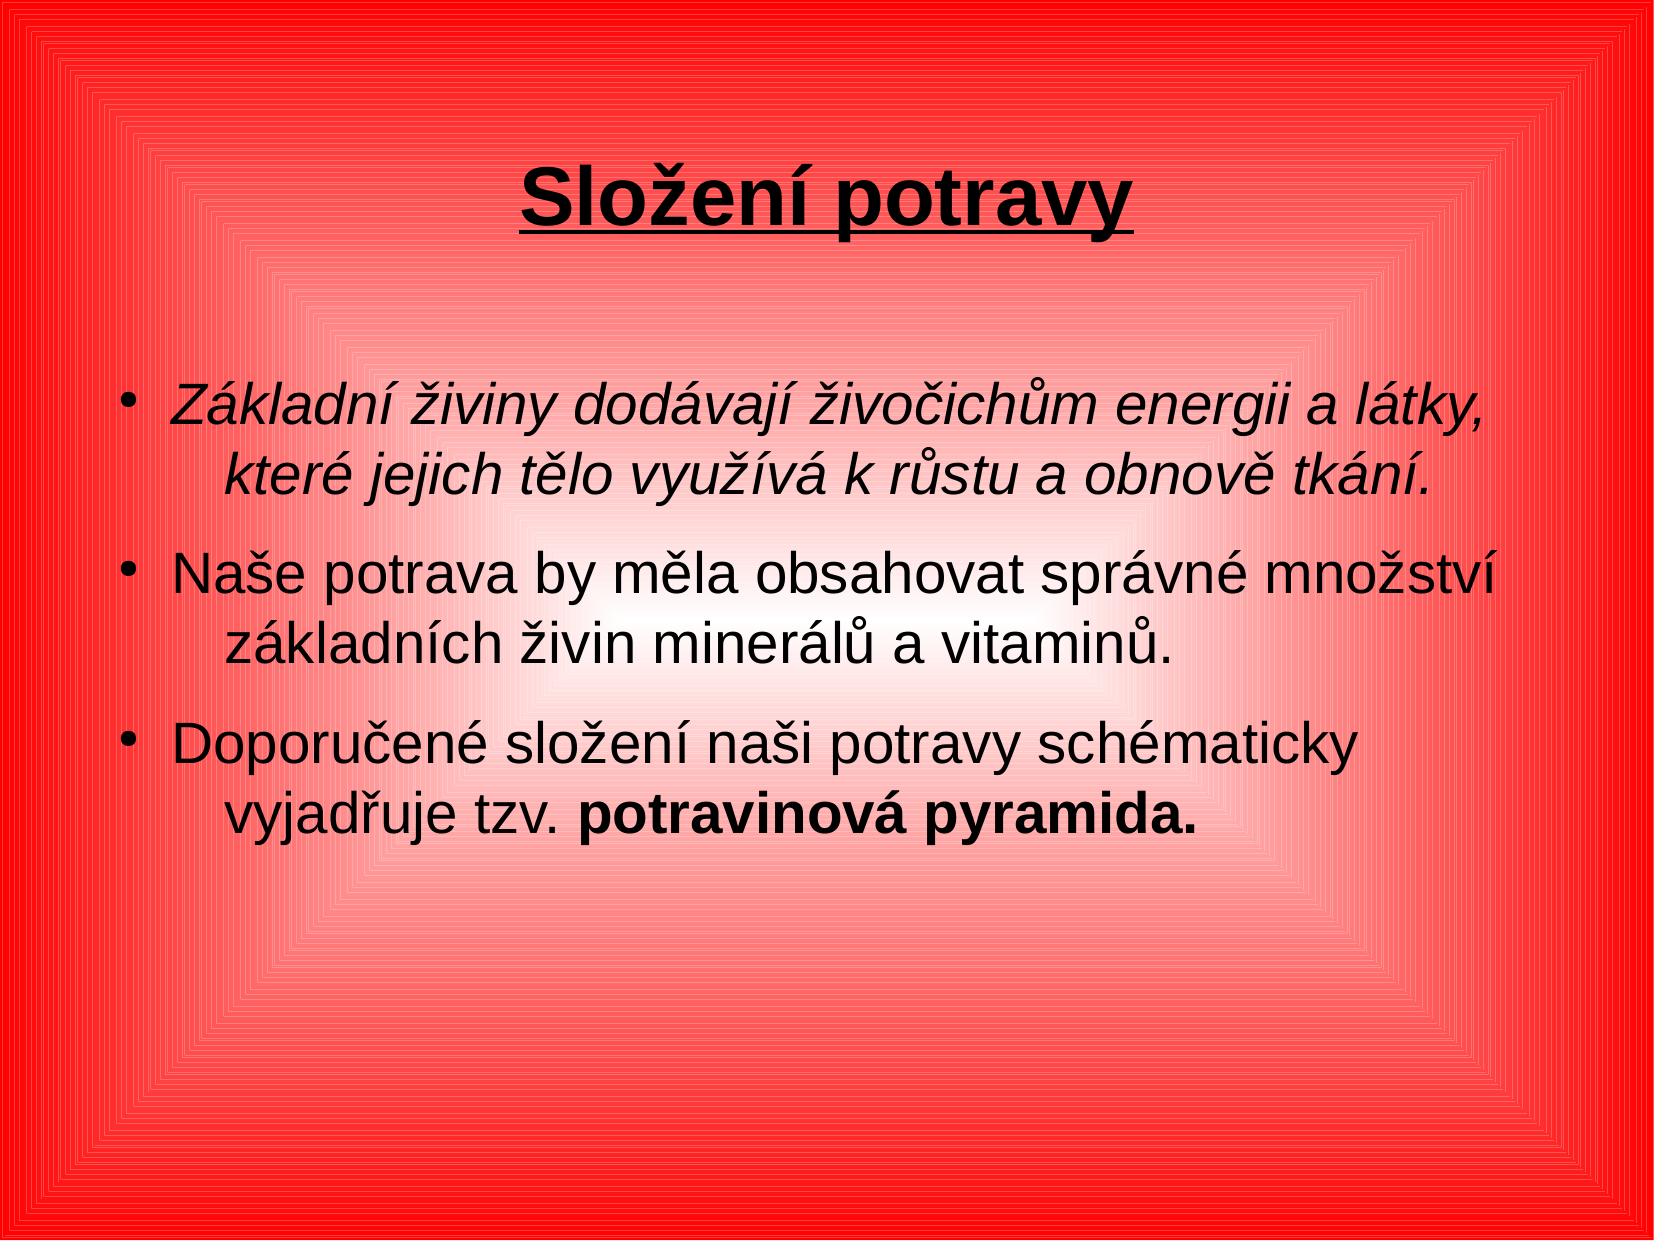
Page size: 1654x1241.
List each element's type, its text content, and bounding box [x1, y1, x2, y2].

title Složení potravy [82, 88, 1571, 296]
list Základní živiny dodávají živočichům energii a látky, které jejich tělo využívá k růstu a obnově tkání. Naše potrava by měla obsahovat správné množství základních živin minerálů a vitaminů. Doporučené složení naši potravy schématicky vyjadřuje tzv. potravinová pyramida. [82, 366, 1571, 874]
